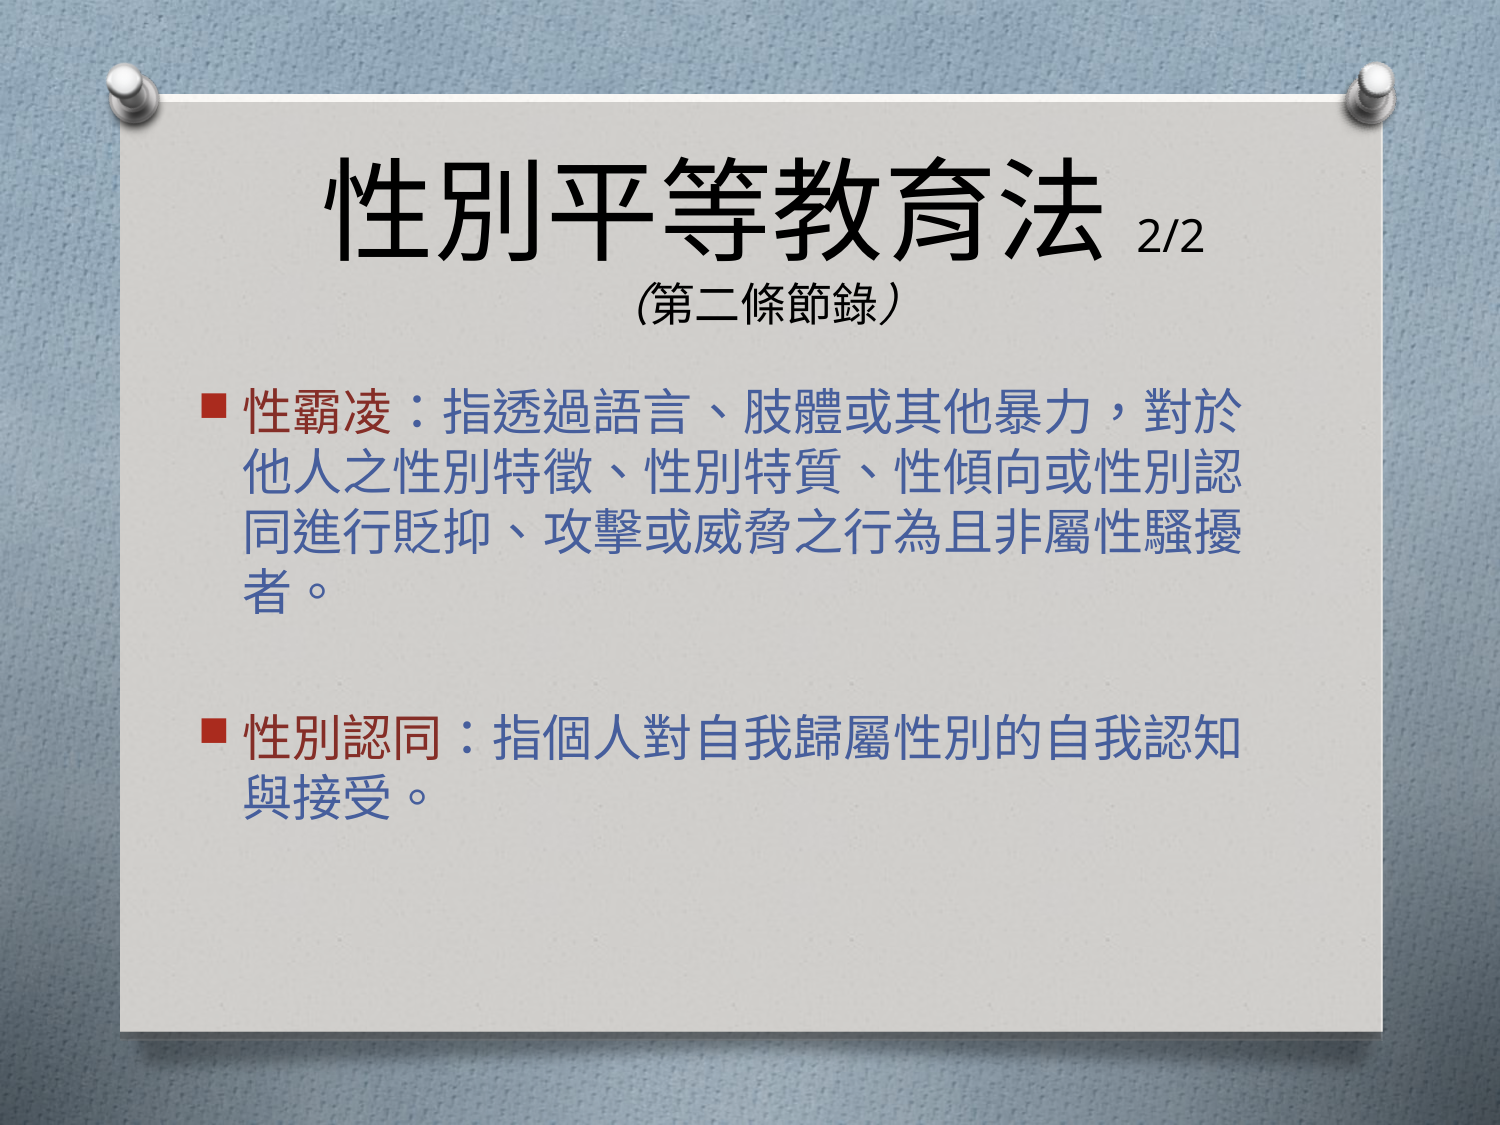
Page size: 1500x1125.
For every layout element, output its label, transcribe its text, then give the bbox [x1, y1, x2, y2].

picture [0, 0, 1500, 1125]
list 性霸凌：指透過語言、肢體或其他暴力，對於他人之性別特徵、性別特質、性傾向或性別認同進行貶抑、攻擊或威脅之行為且非屬性騷擾者。 性別認同：指個人對自我歸屬性別的自我認知與接受。 [183, 373, 1306, 846]
title 性別平等教育法2/2 （第二條節錄） [88, 125, 1439, 338]
